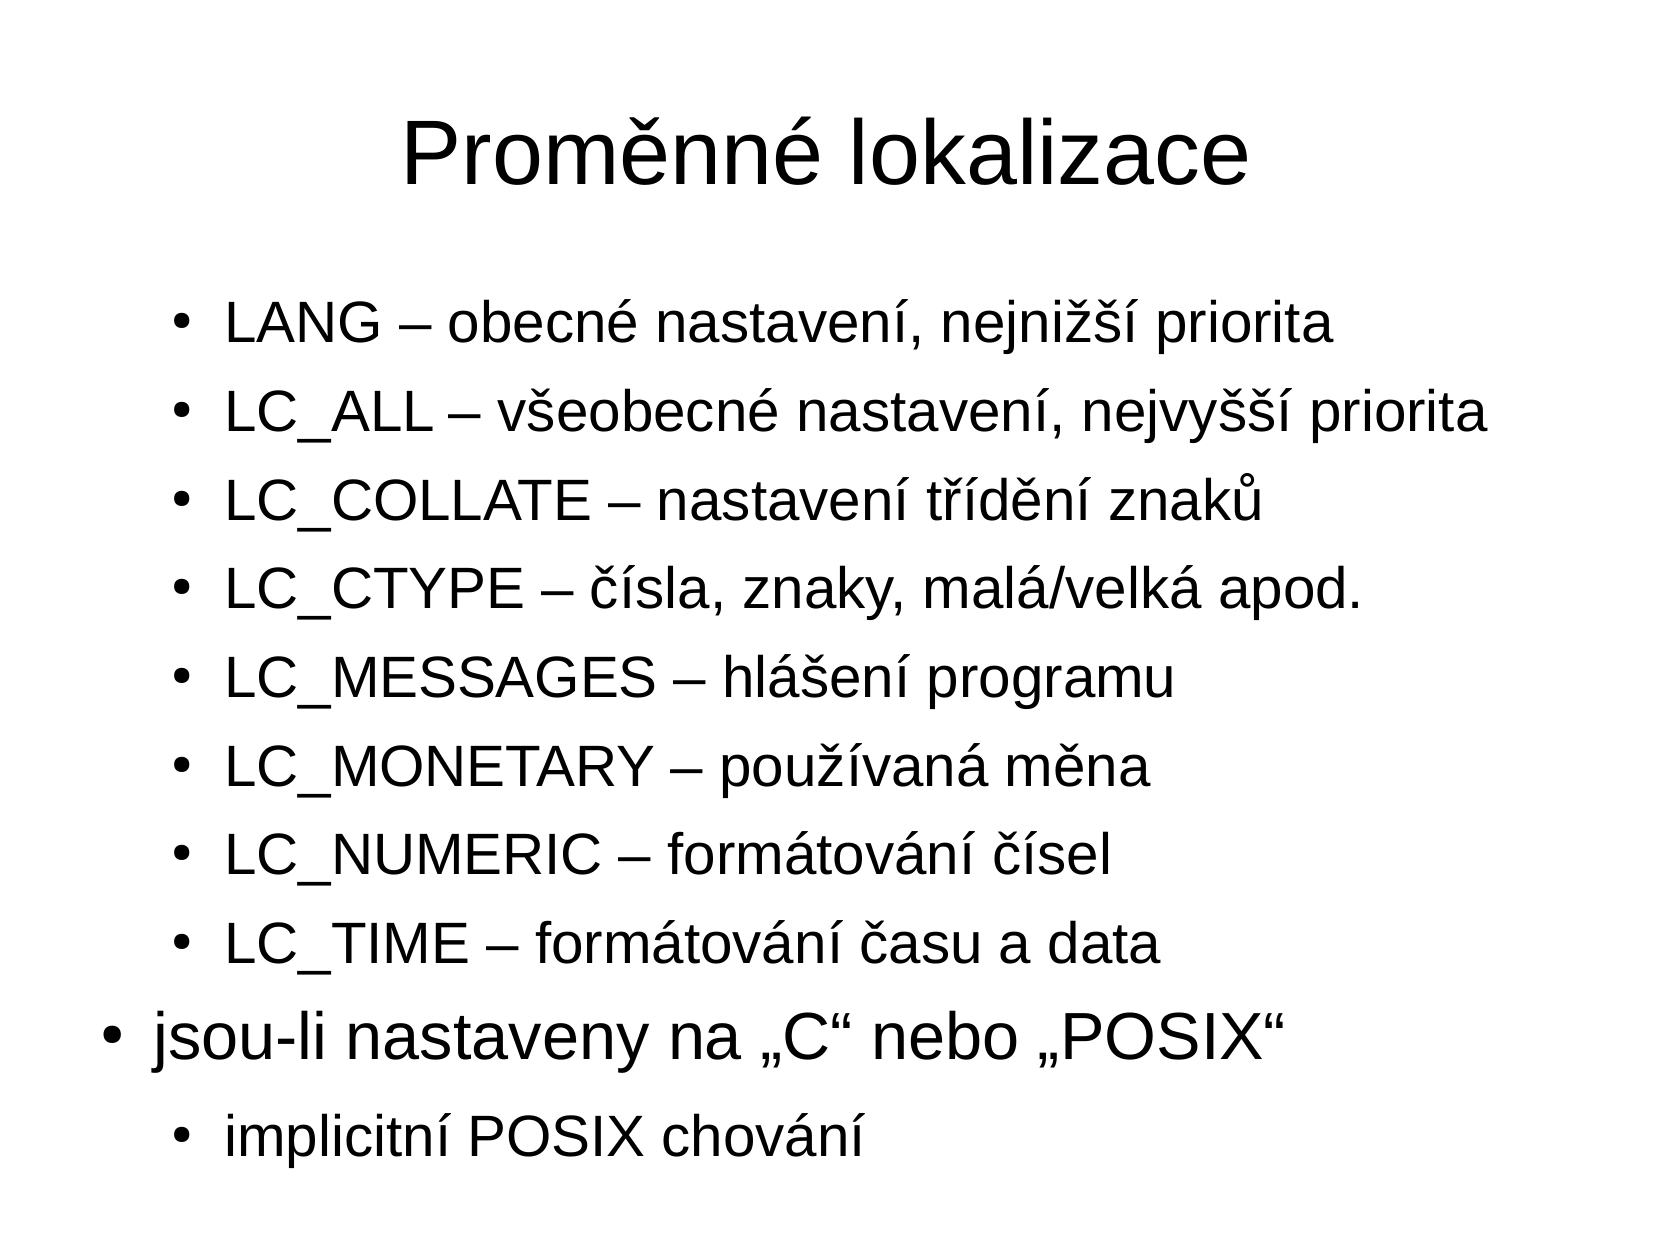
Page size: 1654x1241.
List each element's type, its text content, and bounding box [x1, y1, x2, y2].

list LANG – obecné nastavení, nejnižší priorita LC_ALL – všeobecné nastavení, nejvyšší priorita LC_COLLATE – nastavení třídění znaků LC_CTYPE – čísla, znaky, malá/velká apod. LC_MESSAGES – hlášení programu LC_MONETARY – používaná měna LC_NUMERIC – formátování čísel LC_TIME – formátování času a data jsou-li nastaveny na „C“ nebo „POSIX“ implicitní POSIX chování [82, 290, 1571, 1167]
title Proměnné lokalizace [82, 49, 1571, 257]
